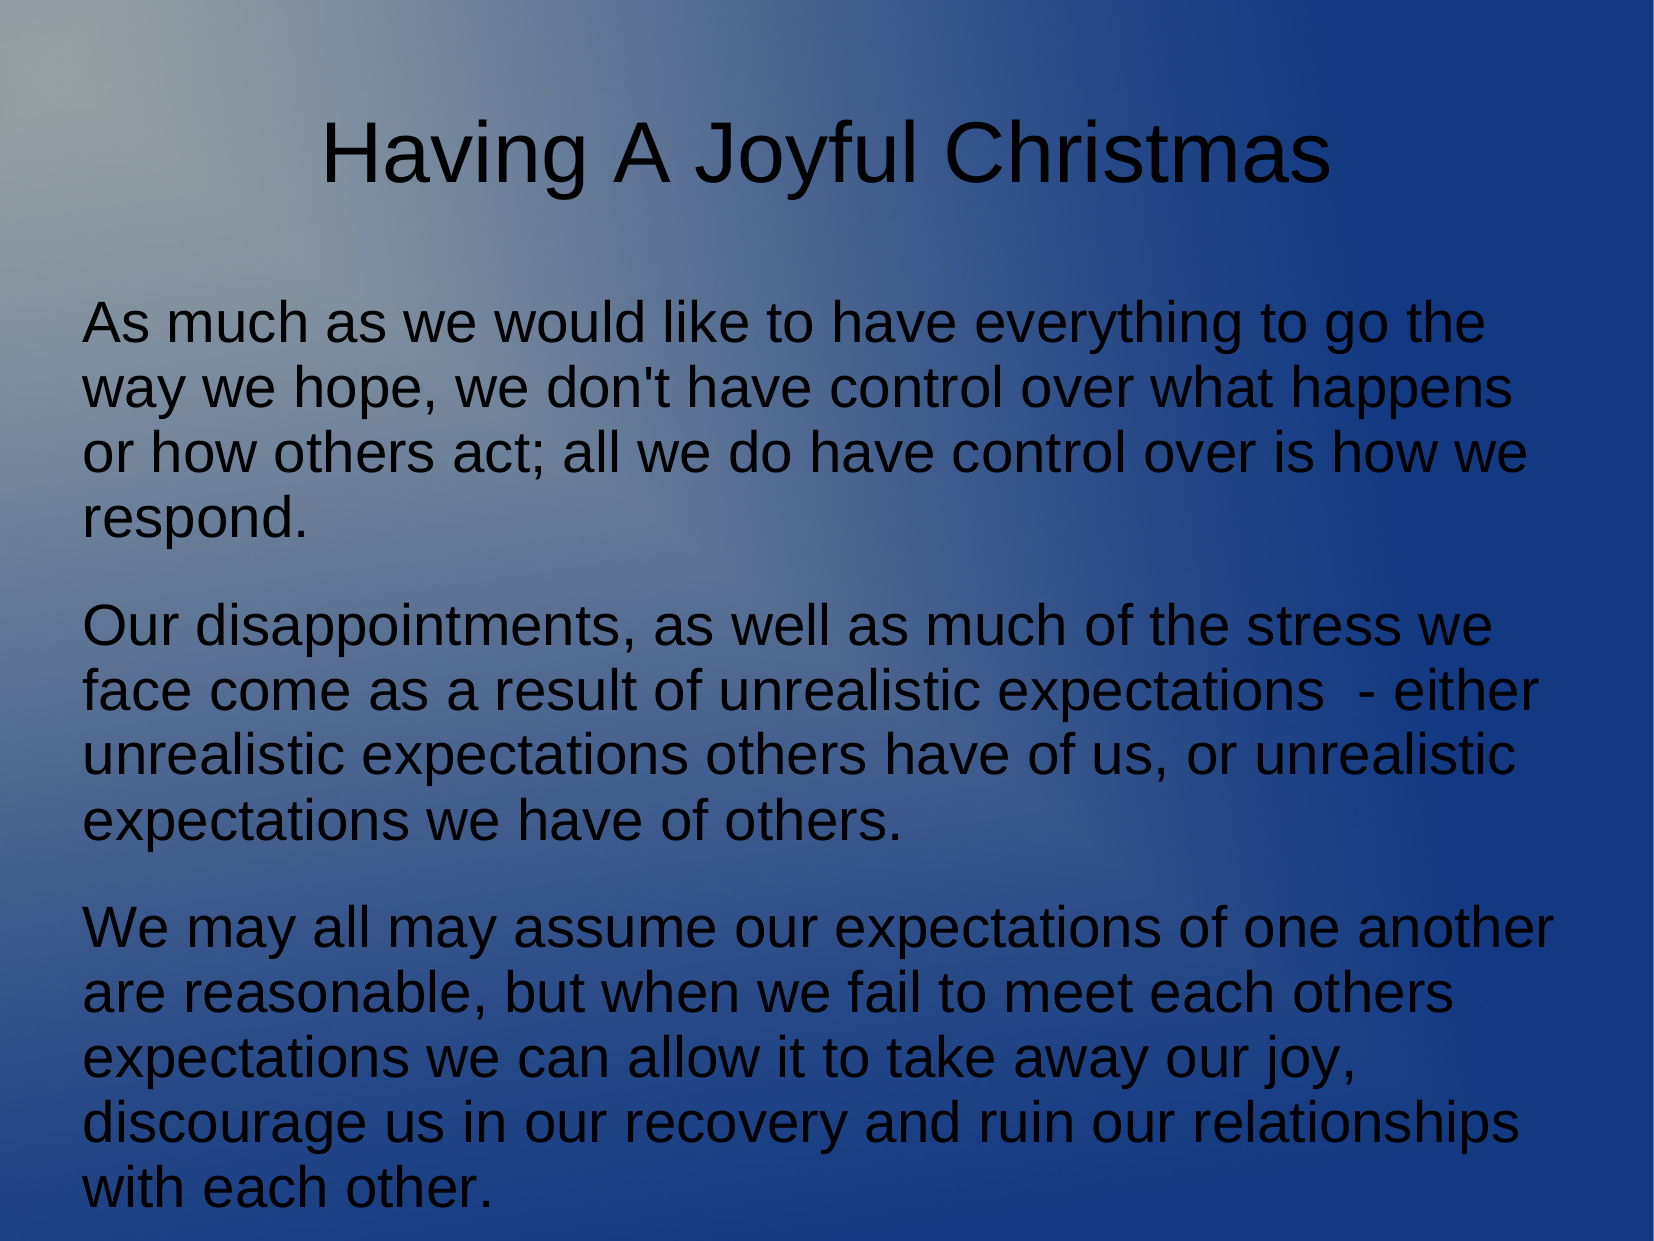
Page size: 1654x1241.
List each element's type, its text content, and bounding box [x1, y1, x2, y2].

title Having A Joyful Christmas [82, 49, 1571, 257]
picture [0, 0, 1654, 1241]
subtitle As much as we would like to have everything to go the way we hope, we don't have control over what happens or how others act; all we do have control over is how we respond. Our disappointments, as well as much of the stress we face come as a result of unrealistic expectations - either unrealistic expectations others have of us, or unrealistic expectations we have of others. We may all may assume our expectations of one another are reasonable, but when we fail to meet each others expectations we can allow it to take away our joy, discourage us in our recovery and ruin our relationships with each other. [82, 290, 1571, 1241]
